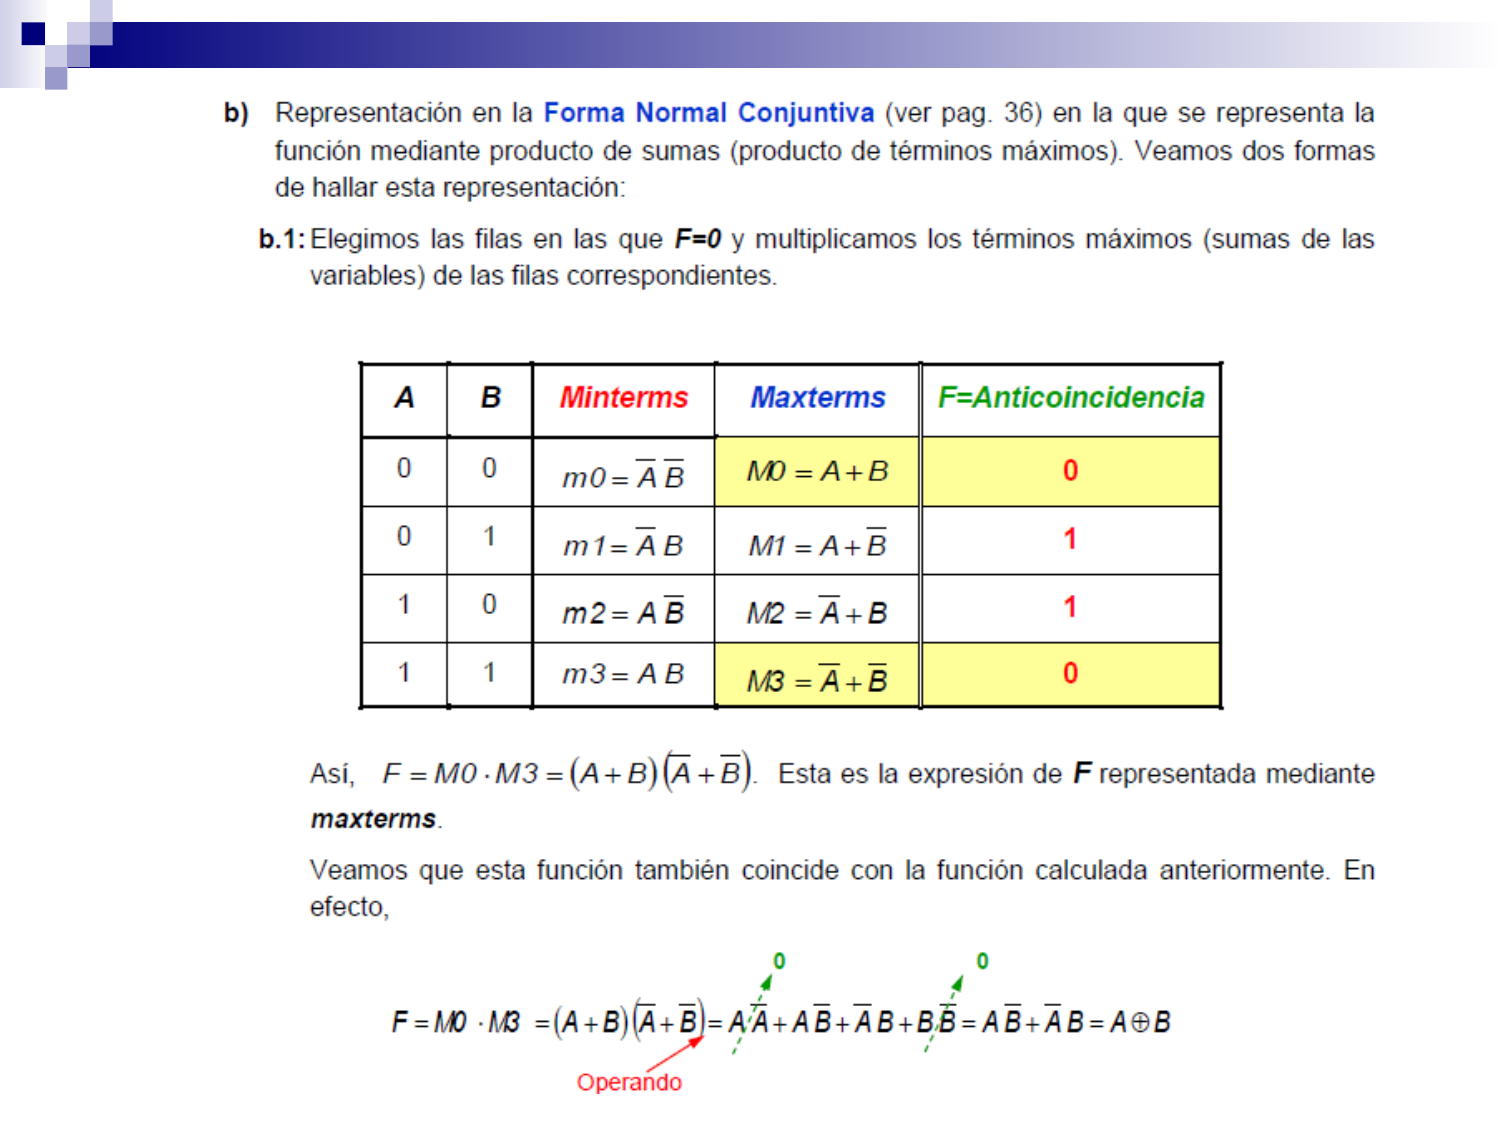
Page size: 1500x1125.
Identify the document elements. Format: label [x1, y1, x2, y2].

picture [179, 89, 1392, 1094]
